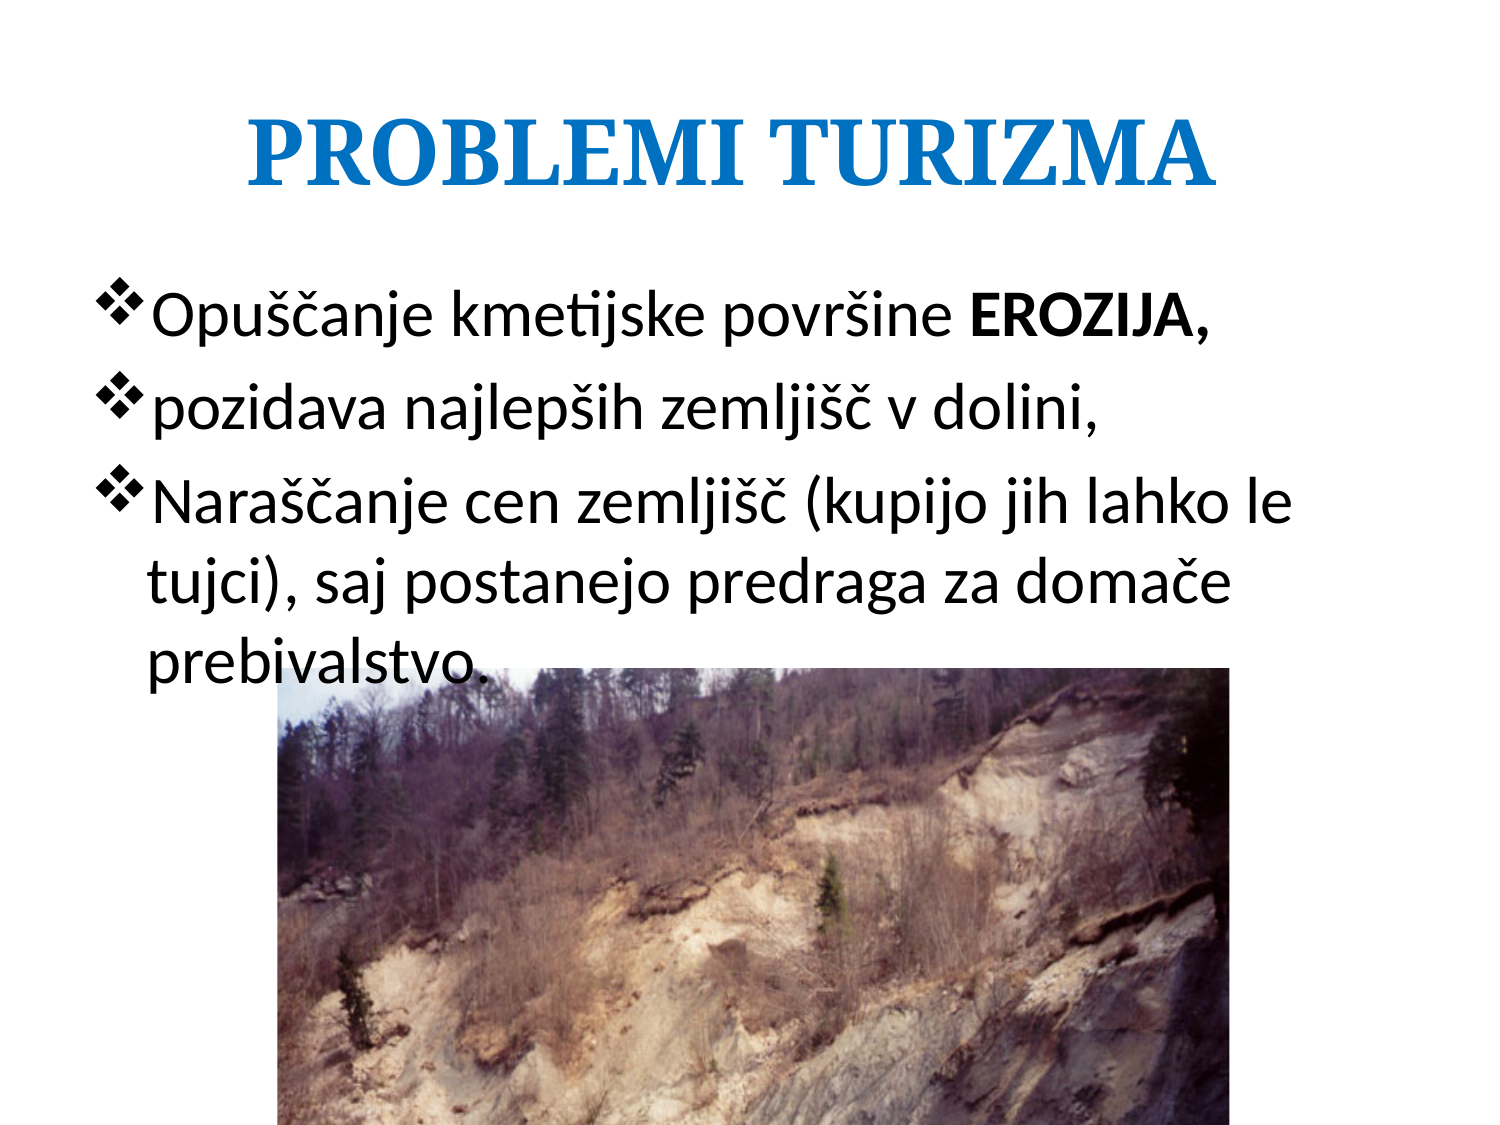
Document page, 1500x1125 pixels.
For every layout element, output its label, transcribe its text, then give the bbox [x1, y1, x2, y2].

picture [277, 1005, 1230, 1125]
title PROBLEMI TURIZMA [64, 54, 1424, 243]
list Opuščanje kmetijske površine EROZIJA, pozidava najlepših zemljišč v dolini, Naraščanje cen zemljišč (kupijo jih lahko le tujci), saj postanejo predraga za domače prebivalstvo. [75, 262, 1425, 1005]
